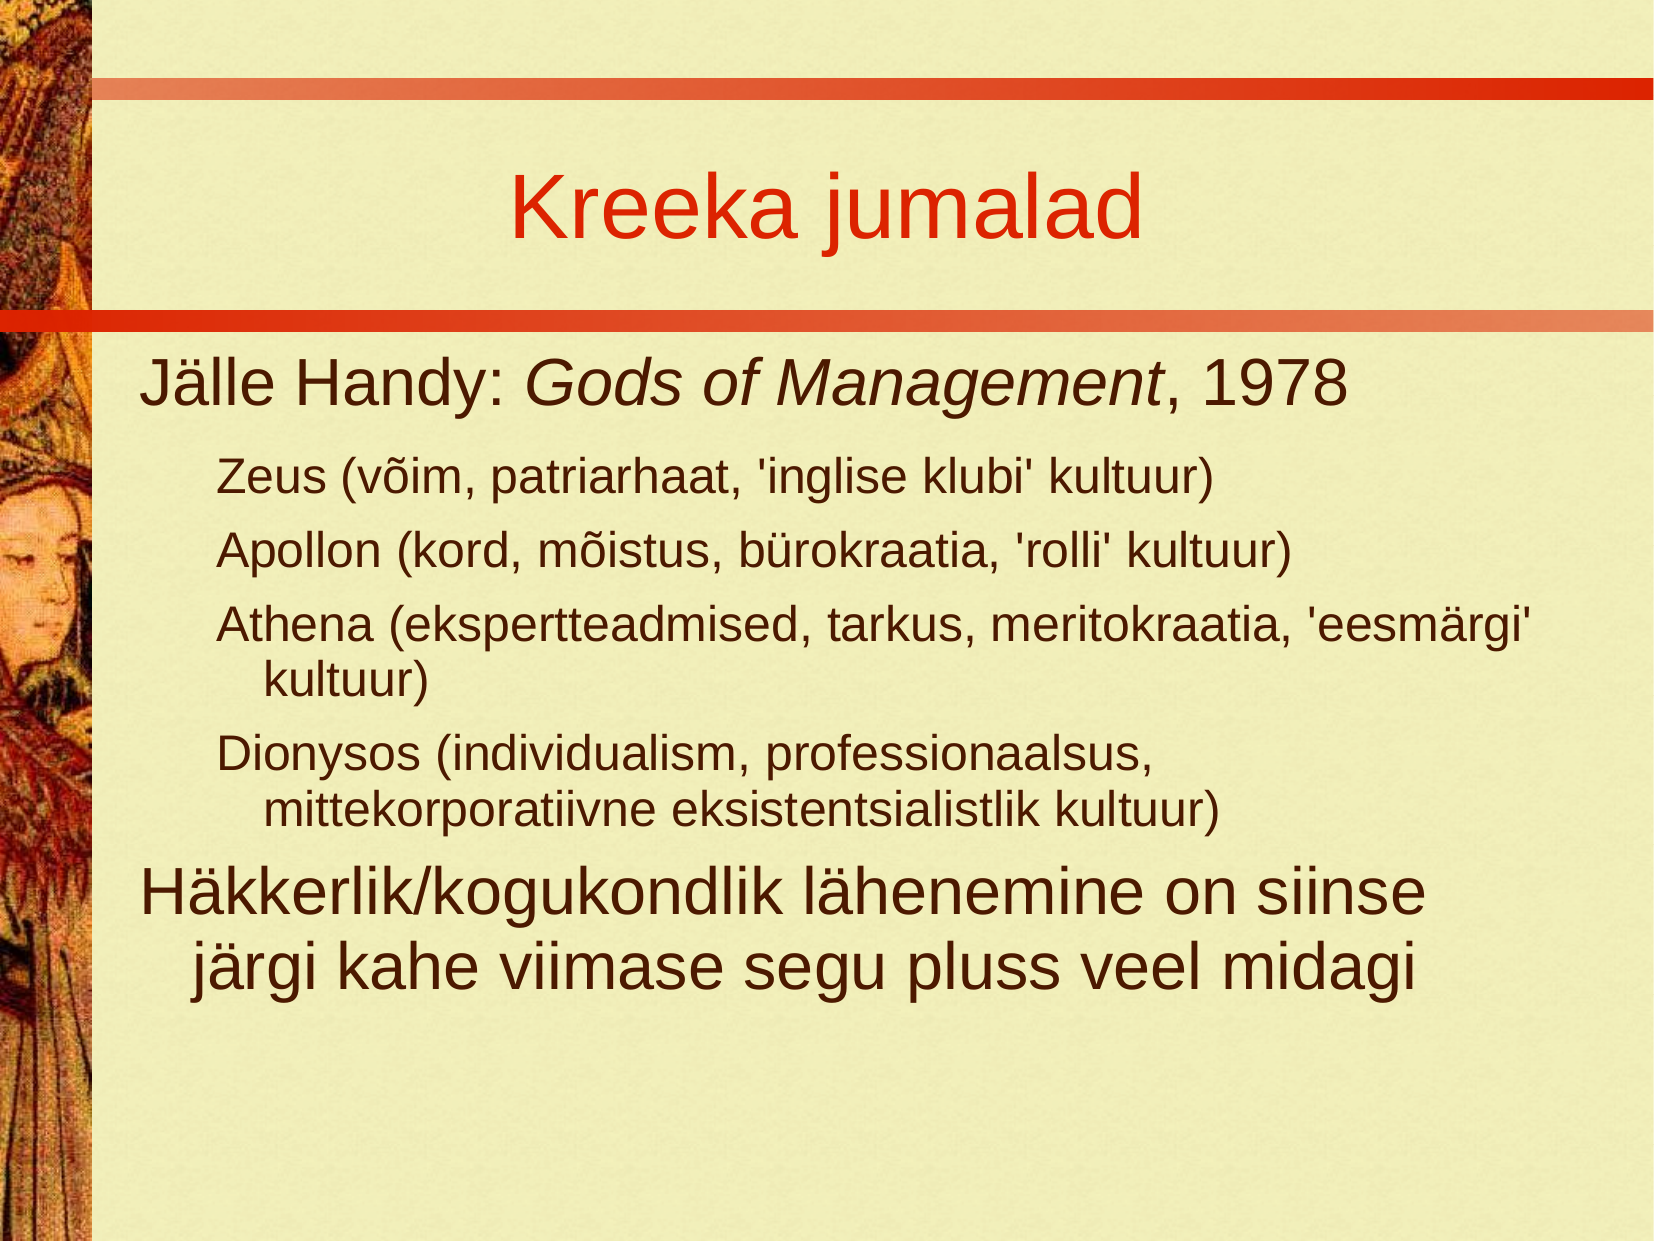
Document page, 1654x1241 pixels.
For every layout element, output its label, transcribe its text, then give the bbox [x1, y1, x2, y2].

title Kreeka jumalad [121, 102, 1534, 311]
picture [0, 332, 1654, 1241]
list Jälle Handy: Gods of Management, 1978 Zeus (võim, patriarhaat, 'inglise klubi' kultuur) Apollon (kord, mõistus, bürokraatia, 'rolli' kultuur) Athena (ekspertteadmised, tarkus, meritokraatia, 'eesmärgi' kultuur) Dionysos (individualism, professionaalsus, mittekorporatiivne eksistentsialistlik kultuur) Häkkerlik/kogukondlik lähenemine on siinse järgi kahe viimase segu pluss veel midagi [121, 344, 1534, 1127]
picture [0, 0, 1654, 310]
